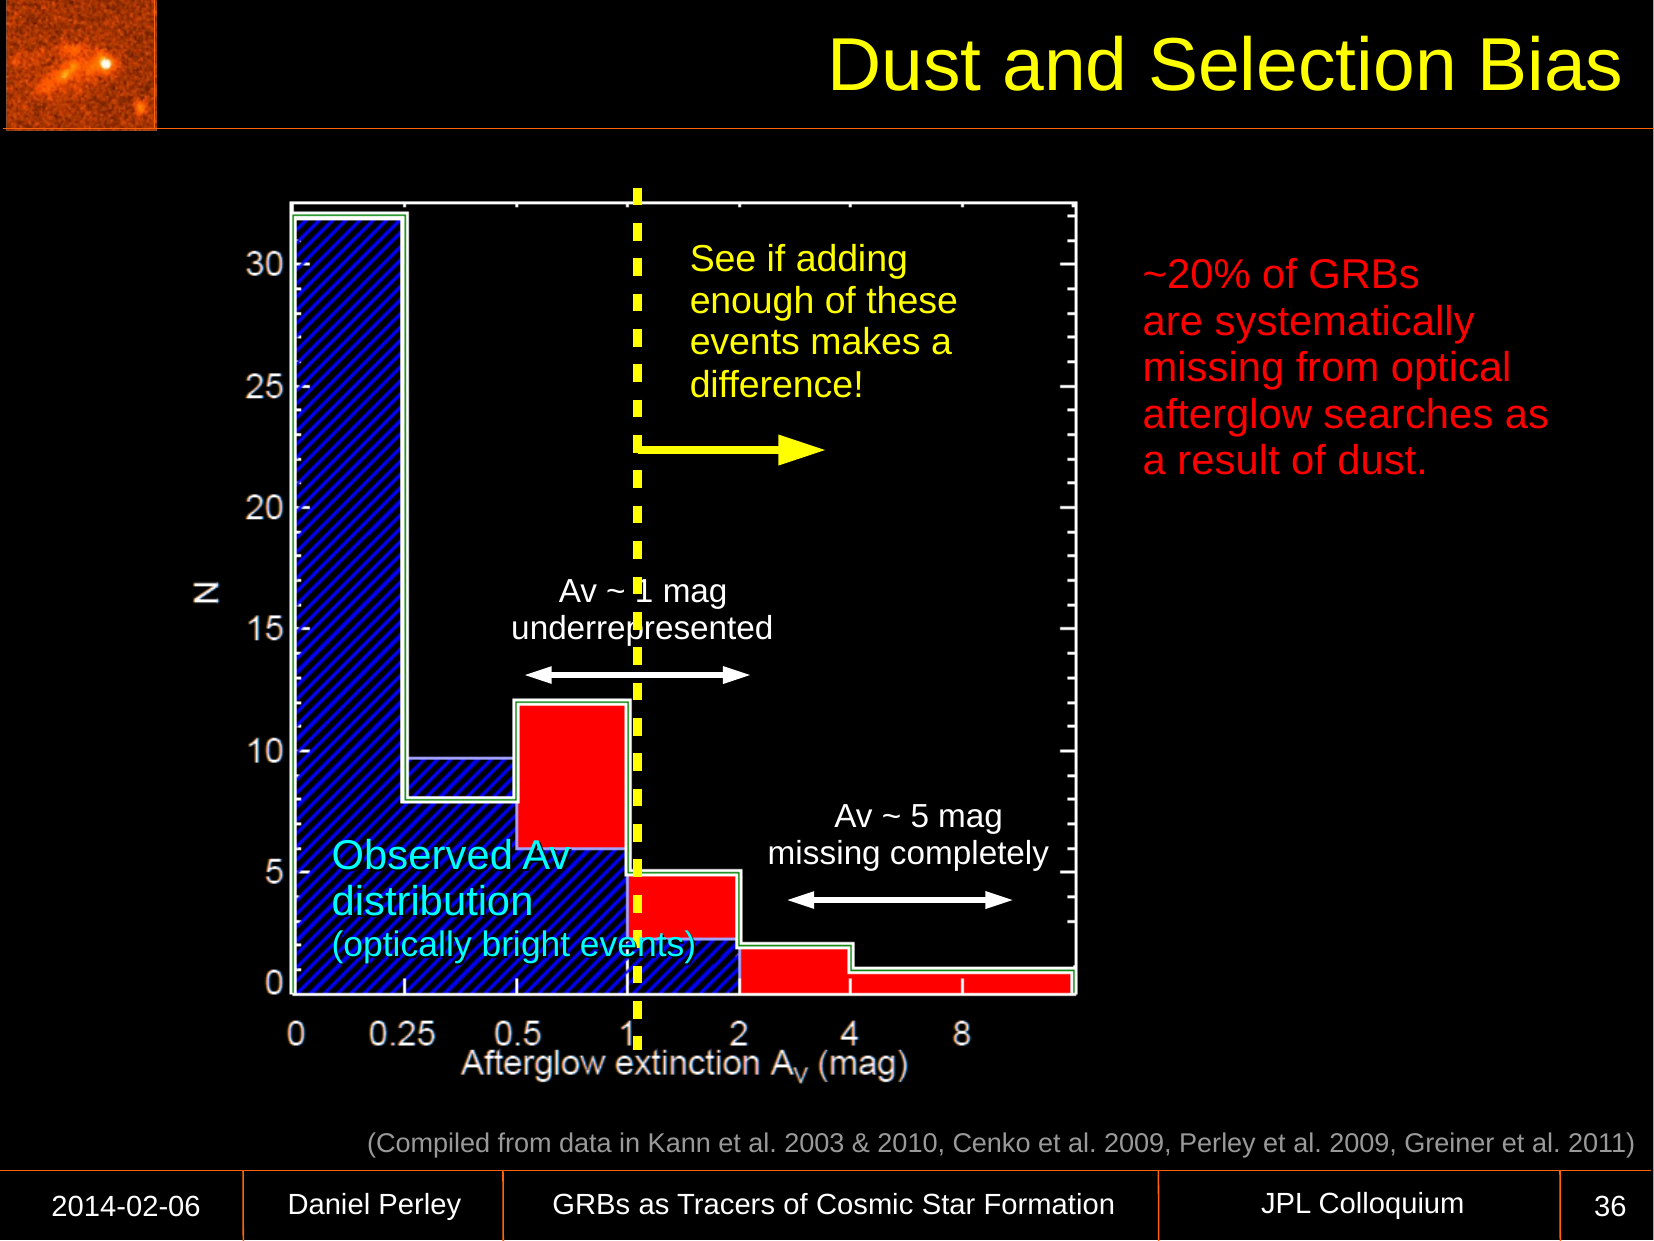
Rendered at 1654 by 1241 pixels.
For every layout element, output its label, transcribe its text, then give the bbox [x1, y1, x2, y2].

picture [7, 0, 154, 128]
text_box (Compiled from data in Kann et al. 2003 & 2010, Cenko et al. 2009, Perley et al. 2009, Greiner et al. 2011) [349, 1117, 1654, 1169]
text_box Av ~ 1 mag underrepresented [493, 562, 794, 664]
picture [179, 187, 1088, 1088]
text_box See if adding enough of these events makes a difference! [675, 229, 1013, 413]
text_box ~20% of GRBs are systematically missing from optical afterglow searches as a result of dust. [1125, 240, 1576, 494]
title Dust and Selection Bias [187, 21, 1624, 108]
text_box Observed Av distribution (optically bright events) [313, 821, 727, 975]
text_box Av ~ 5 mag missing completely [750, 787, 1088, 889]
